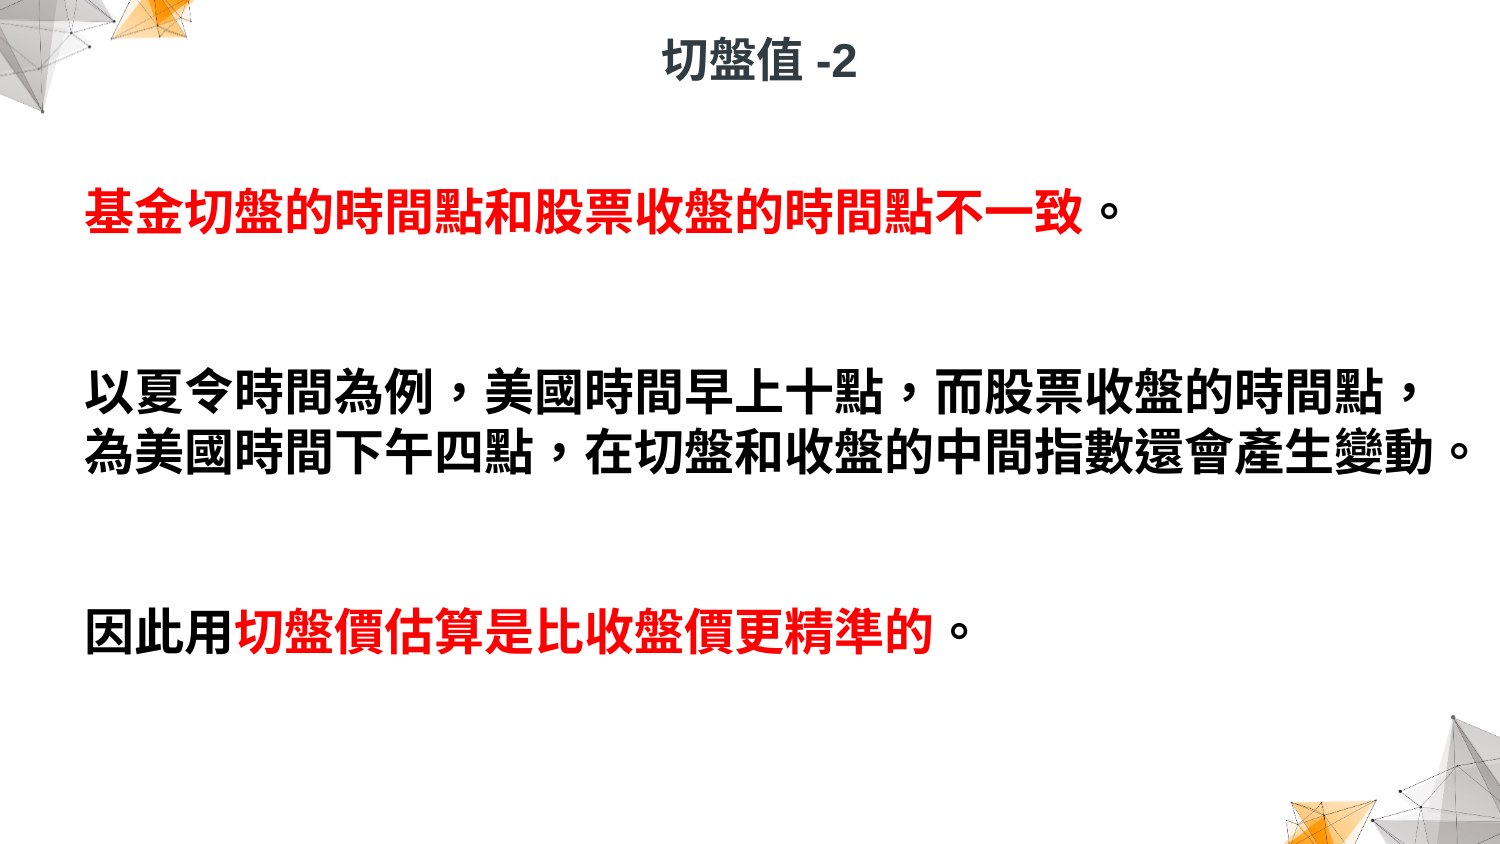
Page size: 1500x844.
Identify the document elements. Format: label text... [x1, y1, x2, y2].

text_box 基金切盤的時間點和股票收盤的時間點不一致。 以夏令時間為例，美國時間早上十點，而股票收盤的時間點，為美國時間下午四點，在切盤和收盤的中間指數還會產生變動。 因此用切盤價估算是比收盤價更精準的。 [69, 173, 1451, 668]
picture [1283, 710, 1500, 844]
text_box 切盤值-2 [596, 29, 924, 88]
picture [0, 0, 194, 118]
